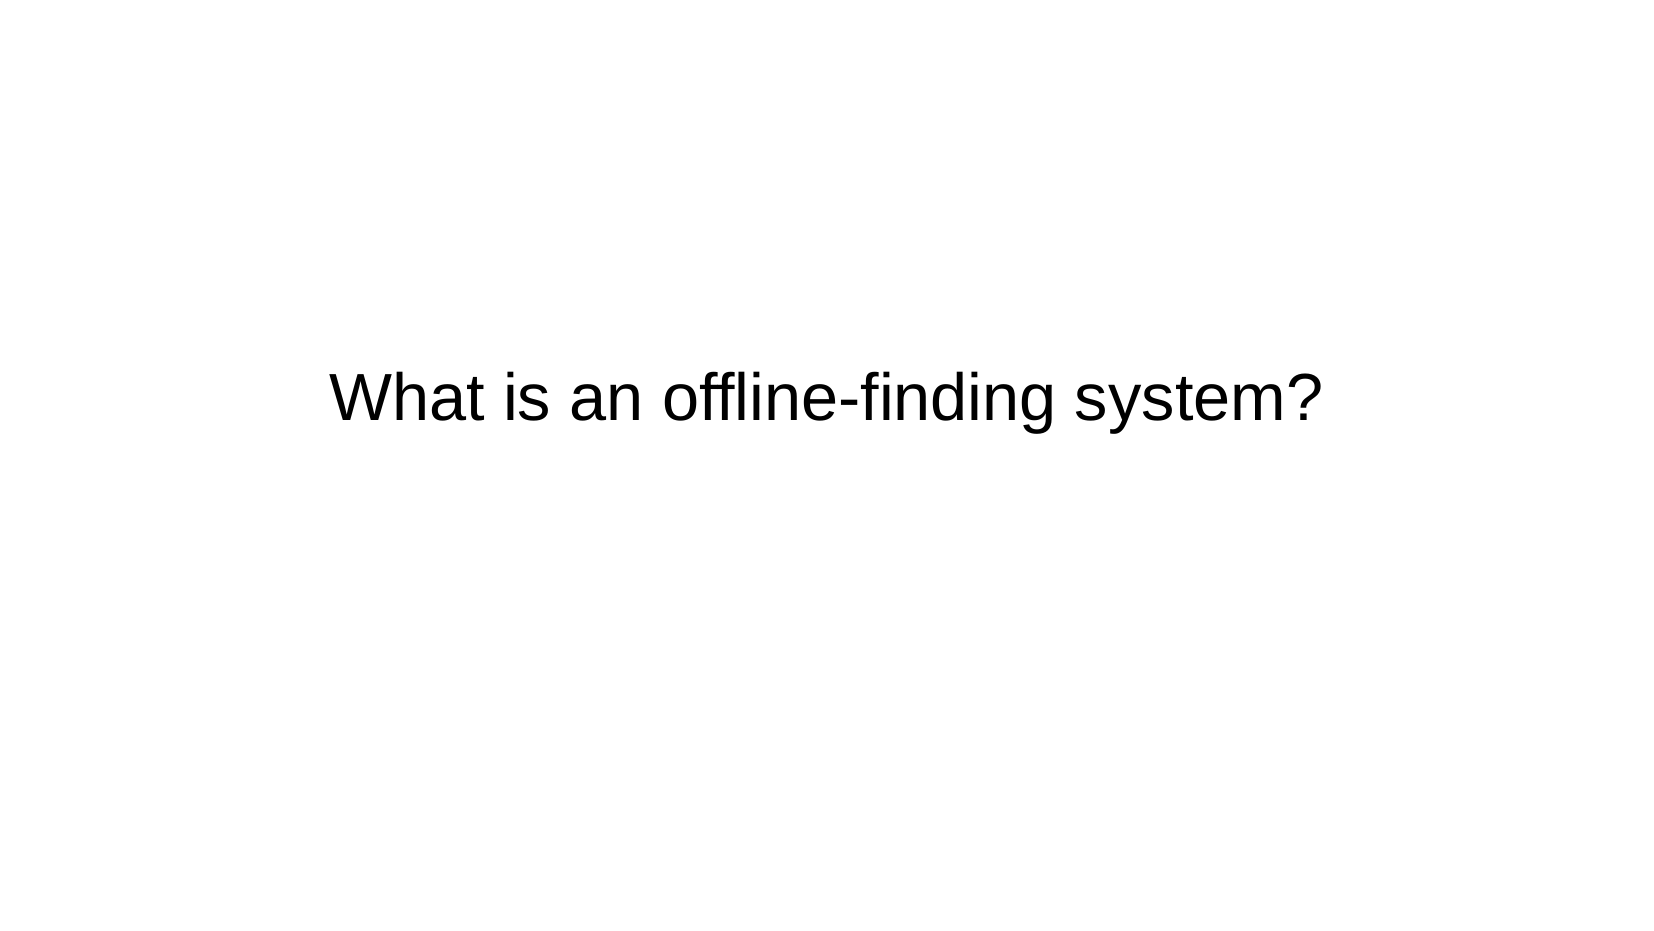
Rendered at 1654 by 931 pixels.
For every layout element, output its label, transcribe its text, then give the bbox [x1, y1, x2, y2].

subtitle What is an offline-finding system? [82, 37, 1571, 757]
